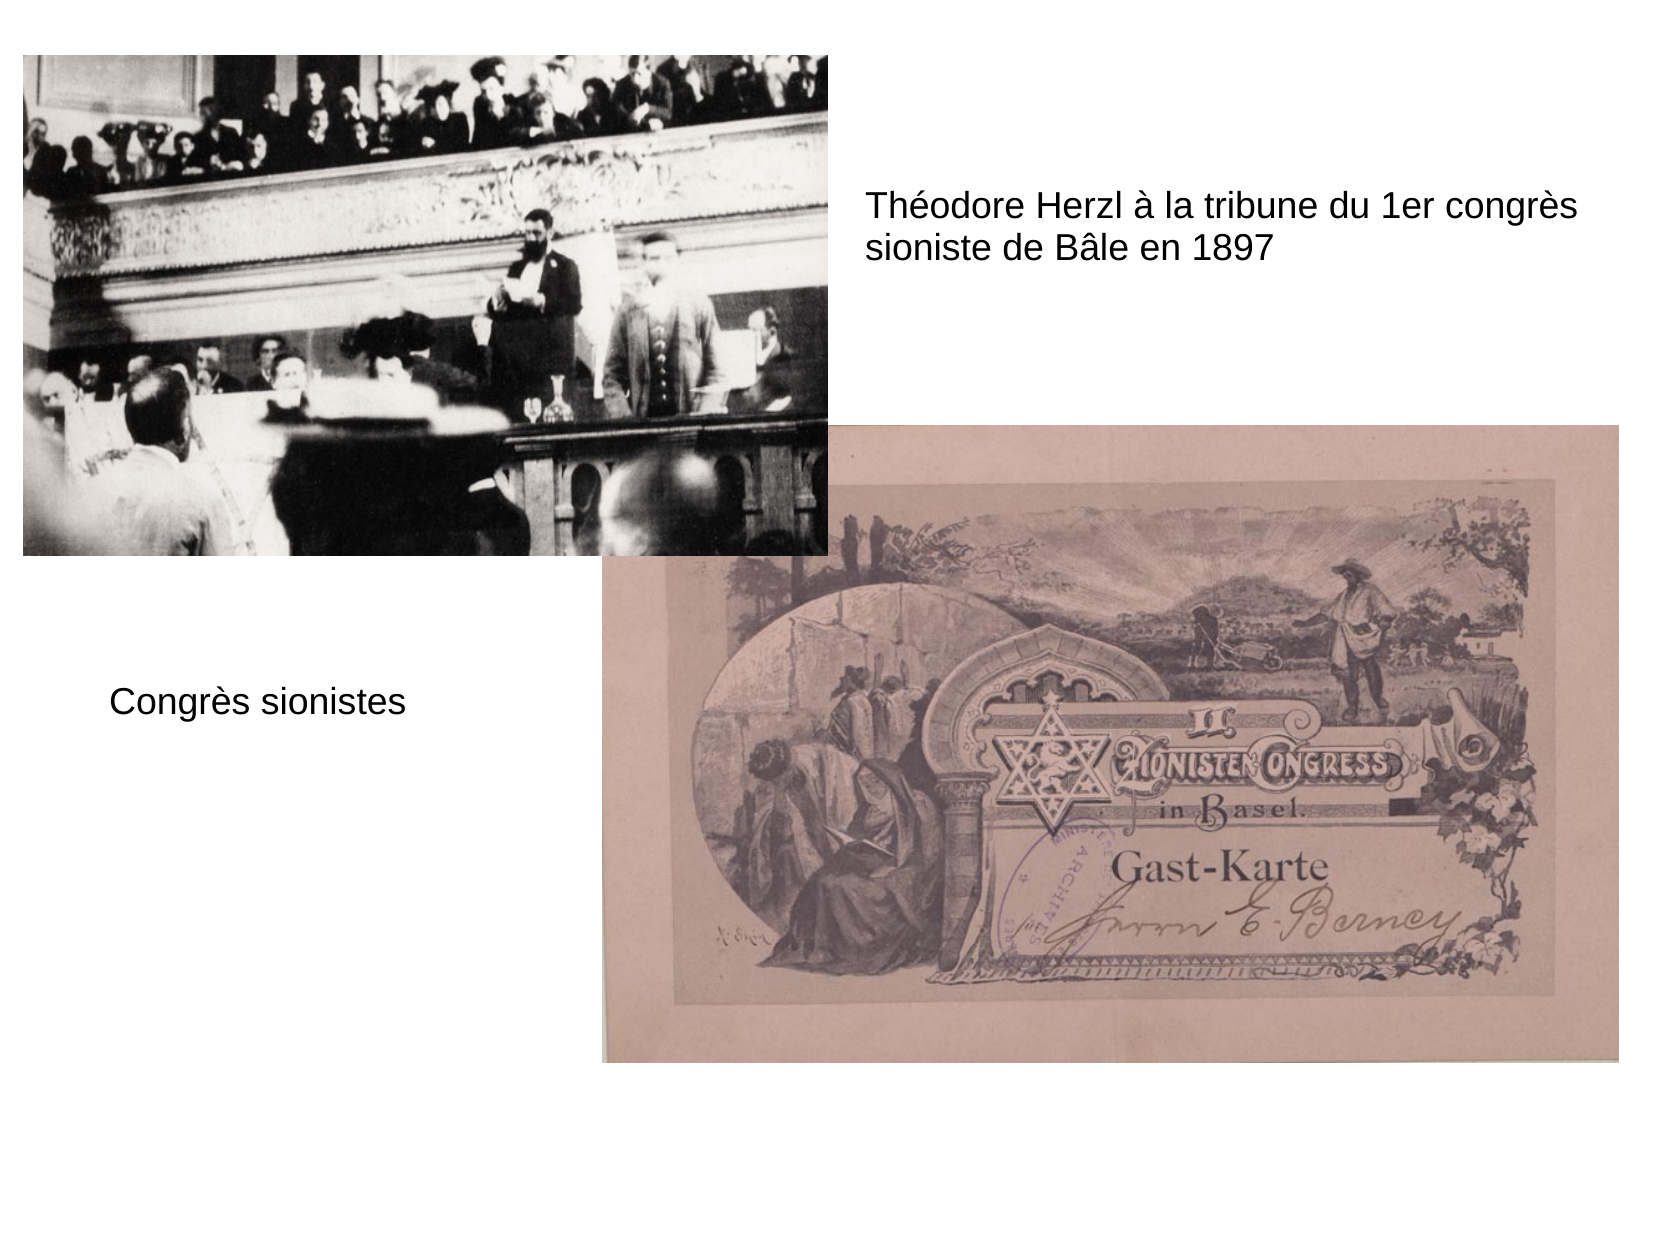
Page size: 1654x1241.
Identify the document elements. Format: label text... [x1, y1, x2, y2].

picture [23, 55, 1619, 1063]
text_box Congrès sionistes [94, 673, 422, 731]
text_box Théodore Herzl à la tribune du 1er congrès sioniste de Bâle en 1897 [850, 177, 1605, 277]
